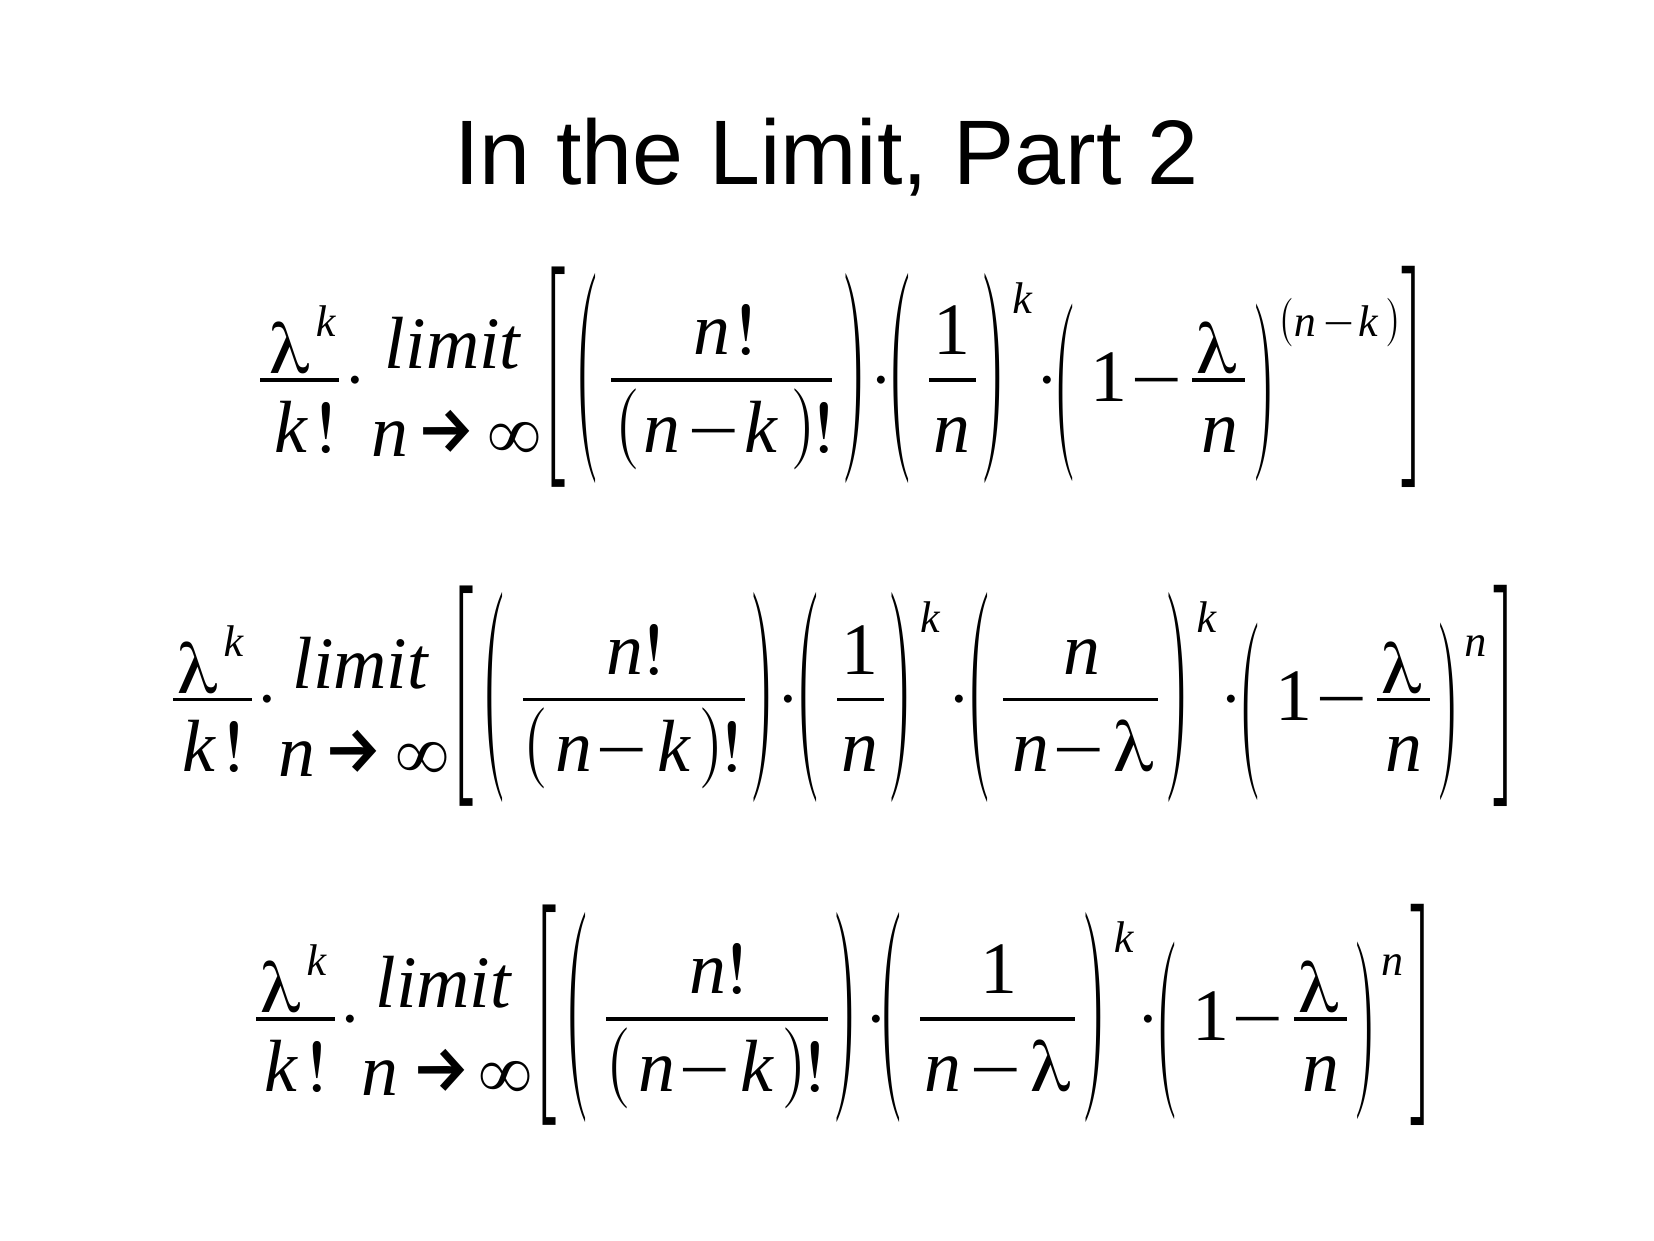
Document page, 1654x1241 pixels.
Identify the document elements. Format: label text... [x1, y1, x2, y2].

title In the Limit, Part 2 [82, 49, 1571, 257]
chart [149, 262, 1539, 1241]
